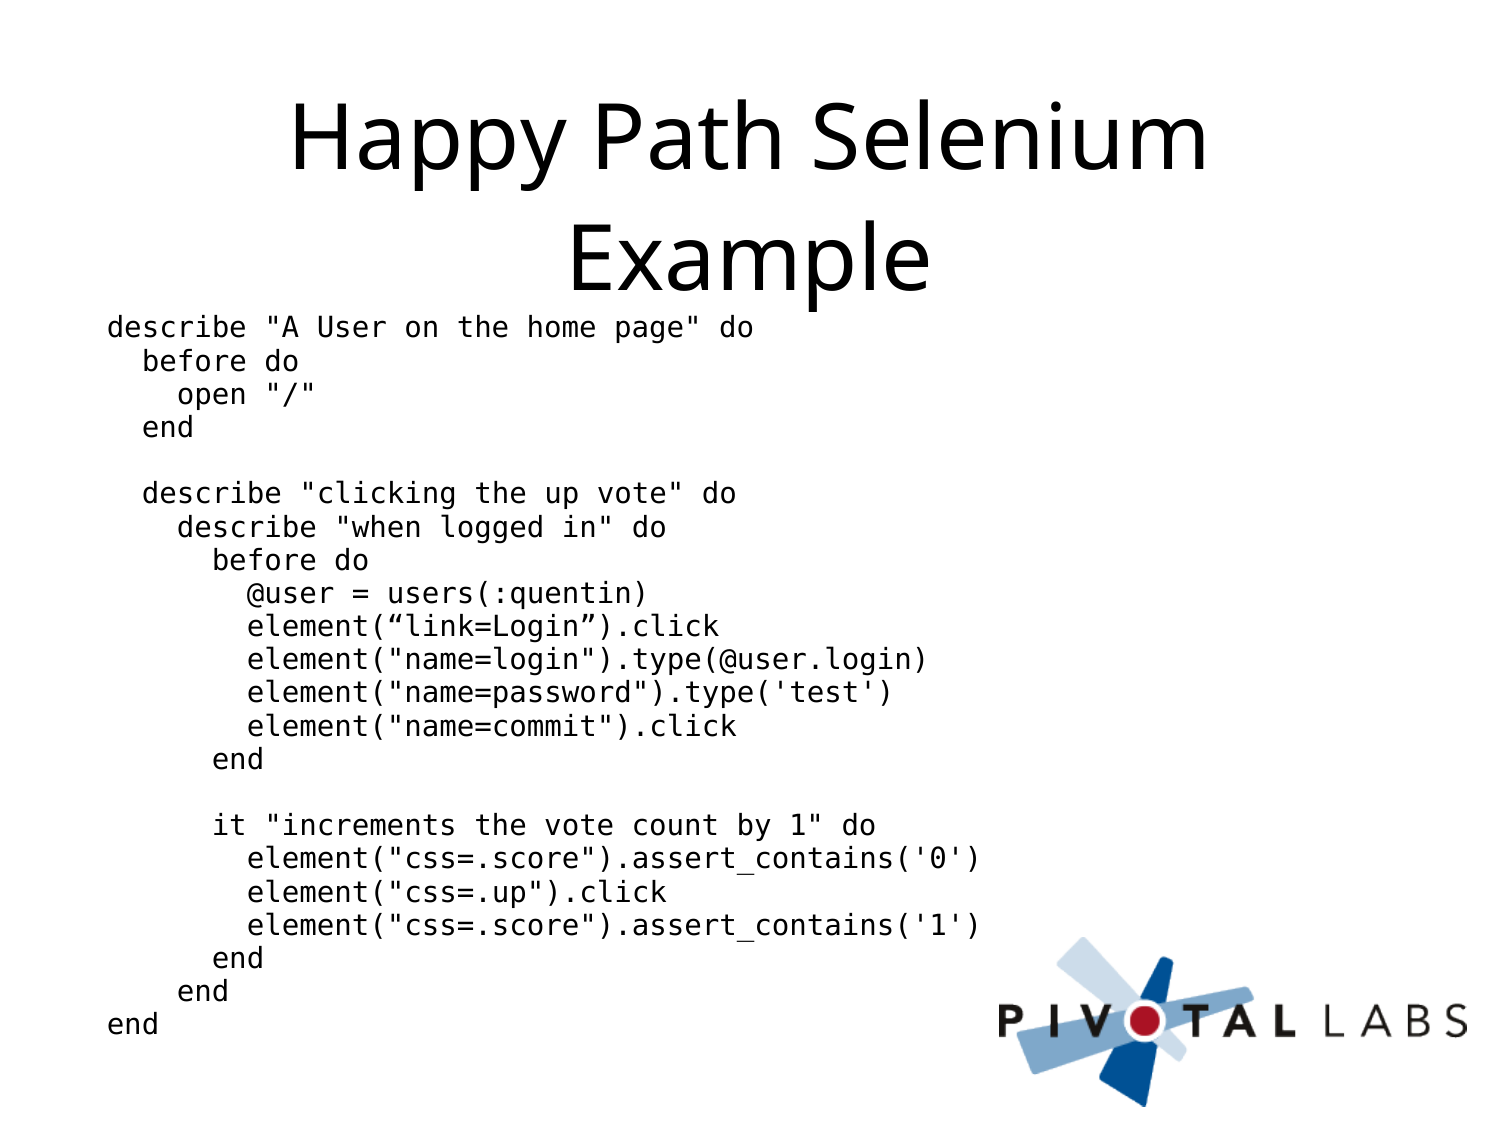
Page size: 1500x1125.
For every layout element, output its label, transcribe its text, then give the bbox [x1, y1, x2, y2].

title Happy Path Selenium Example [112, 76, 1388, 303]
text_box describe "A User on the home page" do before do open "/" end describe "clicking the up vote" do describe "when logged in" do before do @user = users(:quentin) element(“link=Login”).click element("name=login").type(@user.login) element("name=password").type('test') element("name=commit").click end it "increments the vote count by 1" do element("css=.score").assert_contains('0') element("css=.up").click element("css=.score").assert_contains('1') end end end [92, 303, 1417, 1045]
picture [999, 937, 1467, 1107]
